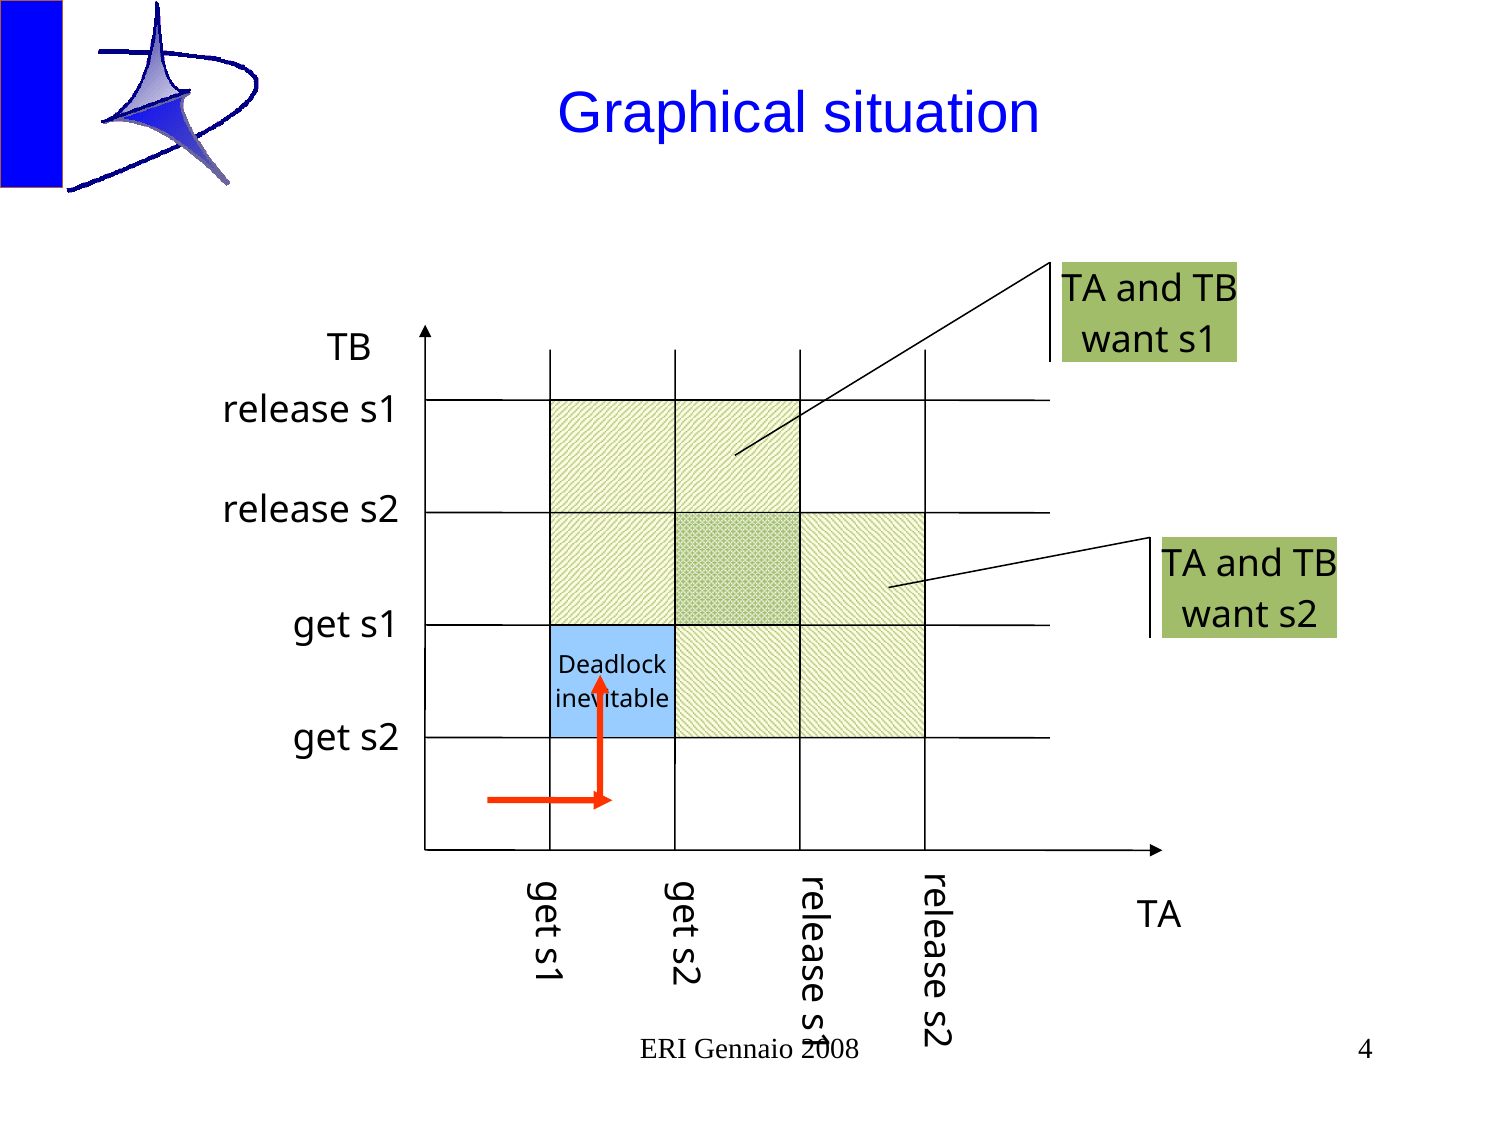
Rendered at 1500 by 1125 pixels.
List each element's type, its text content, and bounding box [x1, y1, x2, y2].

text_box TA [1122, 880, 1197, 947]
text_box TA and TB want s2 [1162, 537, 1337, 638]
text_box release s2 [905, 857, 973, 1065]
text_box [801, 514, 924, 624]
text_box get s2 [654, 865, 722, 1003]
text_box Deadlock inevitable [549, 624, 675, 738]
text_box [676, 626, 799, 736]
text_box TB [312, 312, 388, 374]
picture [62, 0, 263, 197]
text_box release s1 [783, 860, 851, 1068]
text_box release s2 [207, 474, 415, 542]
title Graphical situation [174, 61, 1425, 164]
text_box get s1 [278, 589, 415, 657]
text_box TA and TB want s1 [1062, 262, 1237, 362]
text_box get s1 [517, 865, 584, 1003]
text_box release s1 [207, 374, 415, 442]
text_box get s2 [278, 702, 415, 769]
text_box [551, 512, 800, 625]
text_box [676, 401, 799, 511]
text_box [801, 626, 924, 736]
text_box [551, 401, 674, 511]
